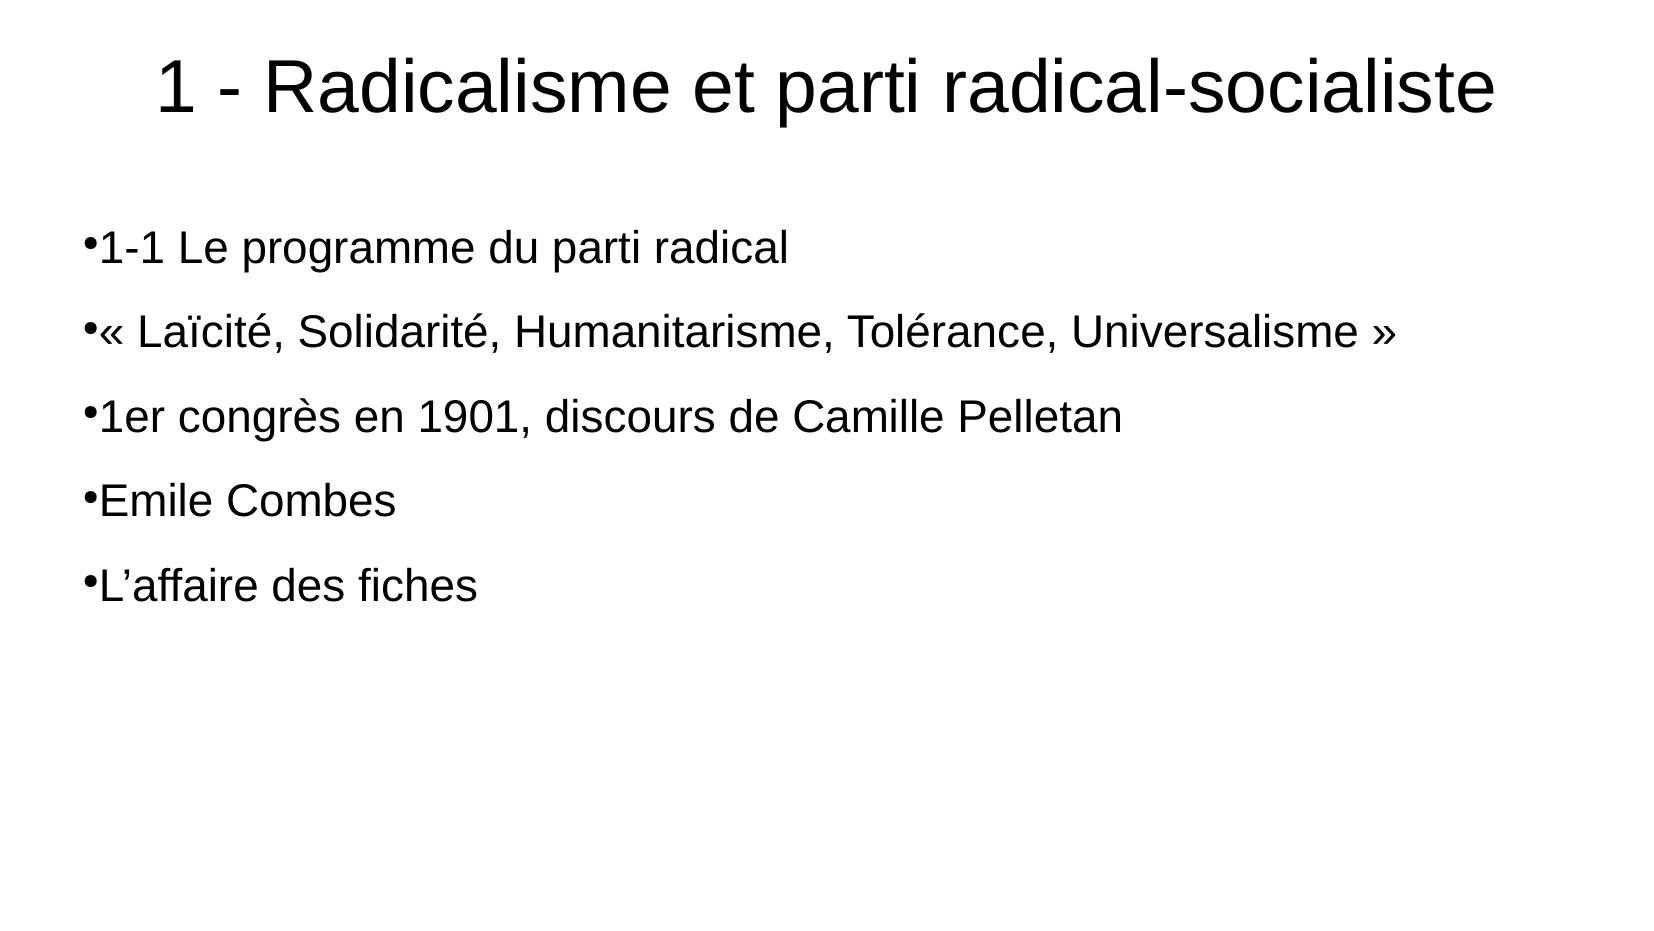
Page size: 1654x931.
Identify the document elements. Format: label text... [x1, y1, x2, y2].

title 1 - Radicalisme et parti radical-socialiste [82, 37, 1571, 193]
list 1-1 Le programme du parti radical « Laïcité, Solidarité, Humanitarisme, Tolérance, Universalisme » 1er congrès en 1901, discours de Camille Pelletan Emile Combes L’affaire des fiches [82, 217, 1571, 758]
